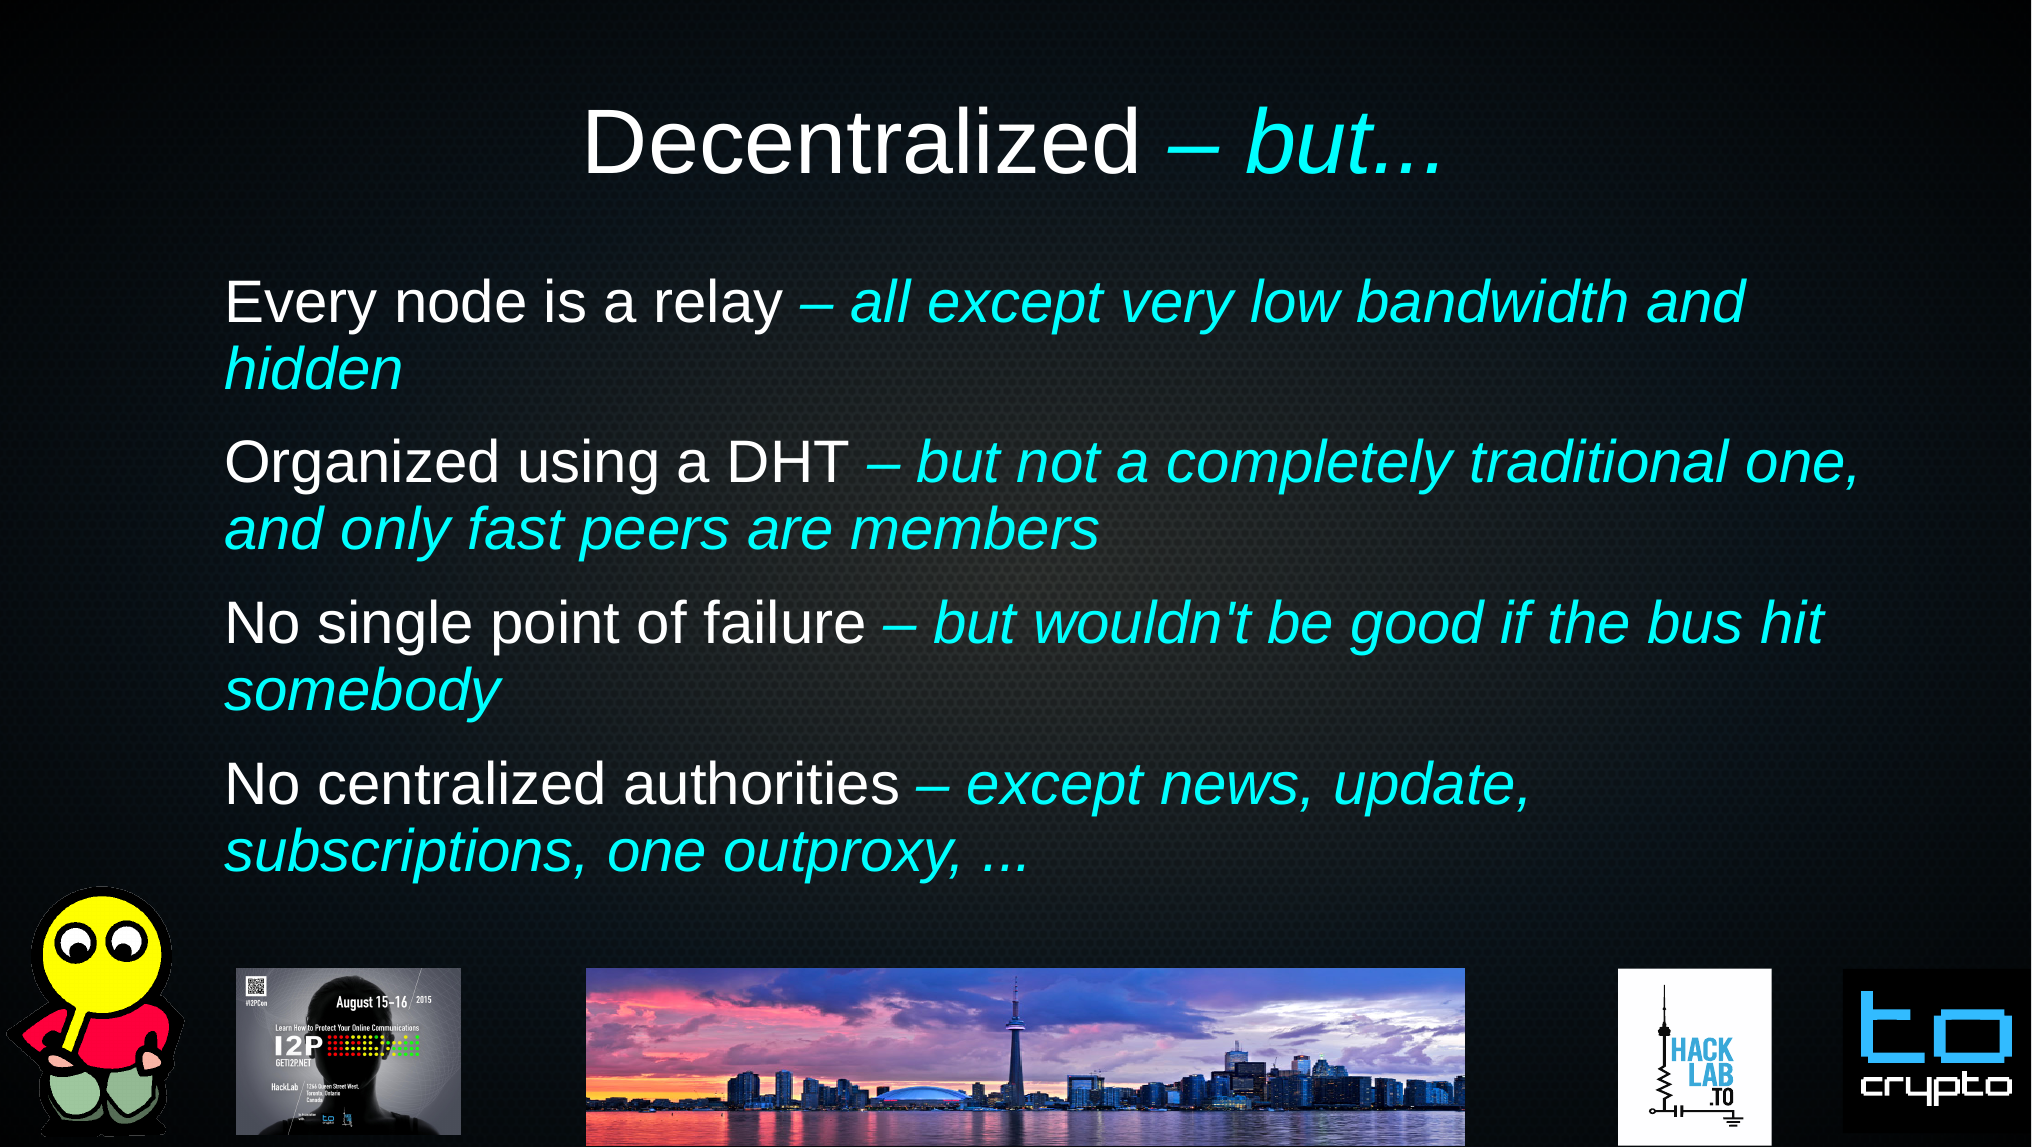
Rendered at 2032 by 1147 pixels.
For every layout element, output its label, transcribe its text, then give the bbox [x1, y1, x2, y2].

picture [0, 0, 2032, 1147]
list Every node is a relay – all except very low bandwidth and hidden Organized using a DHT – but not a completely traditional one, and only fast peers are members No single point of failure – but wouldn't be good if the bus hit somebody No centralized authorities – except news, update, subscriptions, one outproxy, ... [224, 268, 1913, 886]
title Decentralized – but... [101, 45, 1930, 237]
